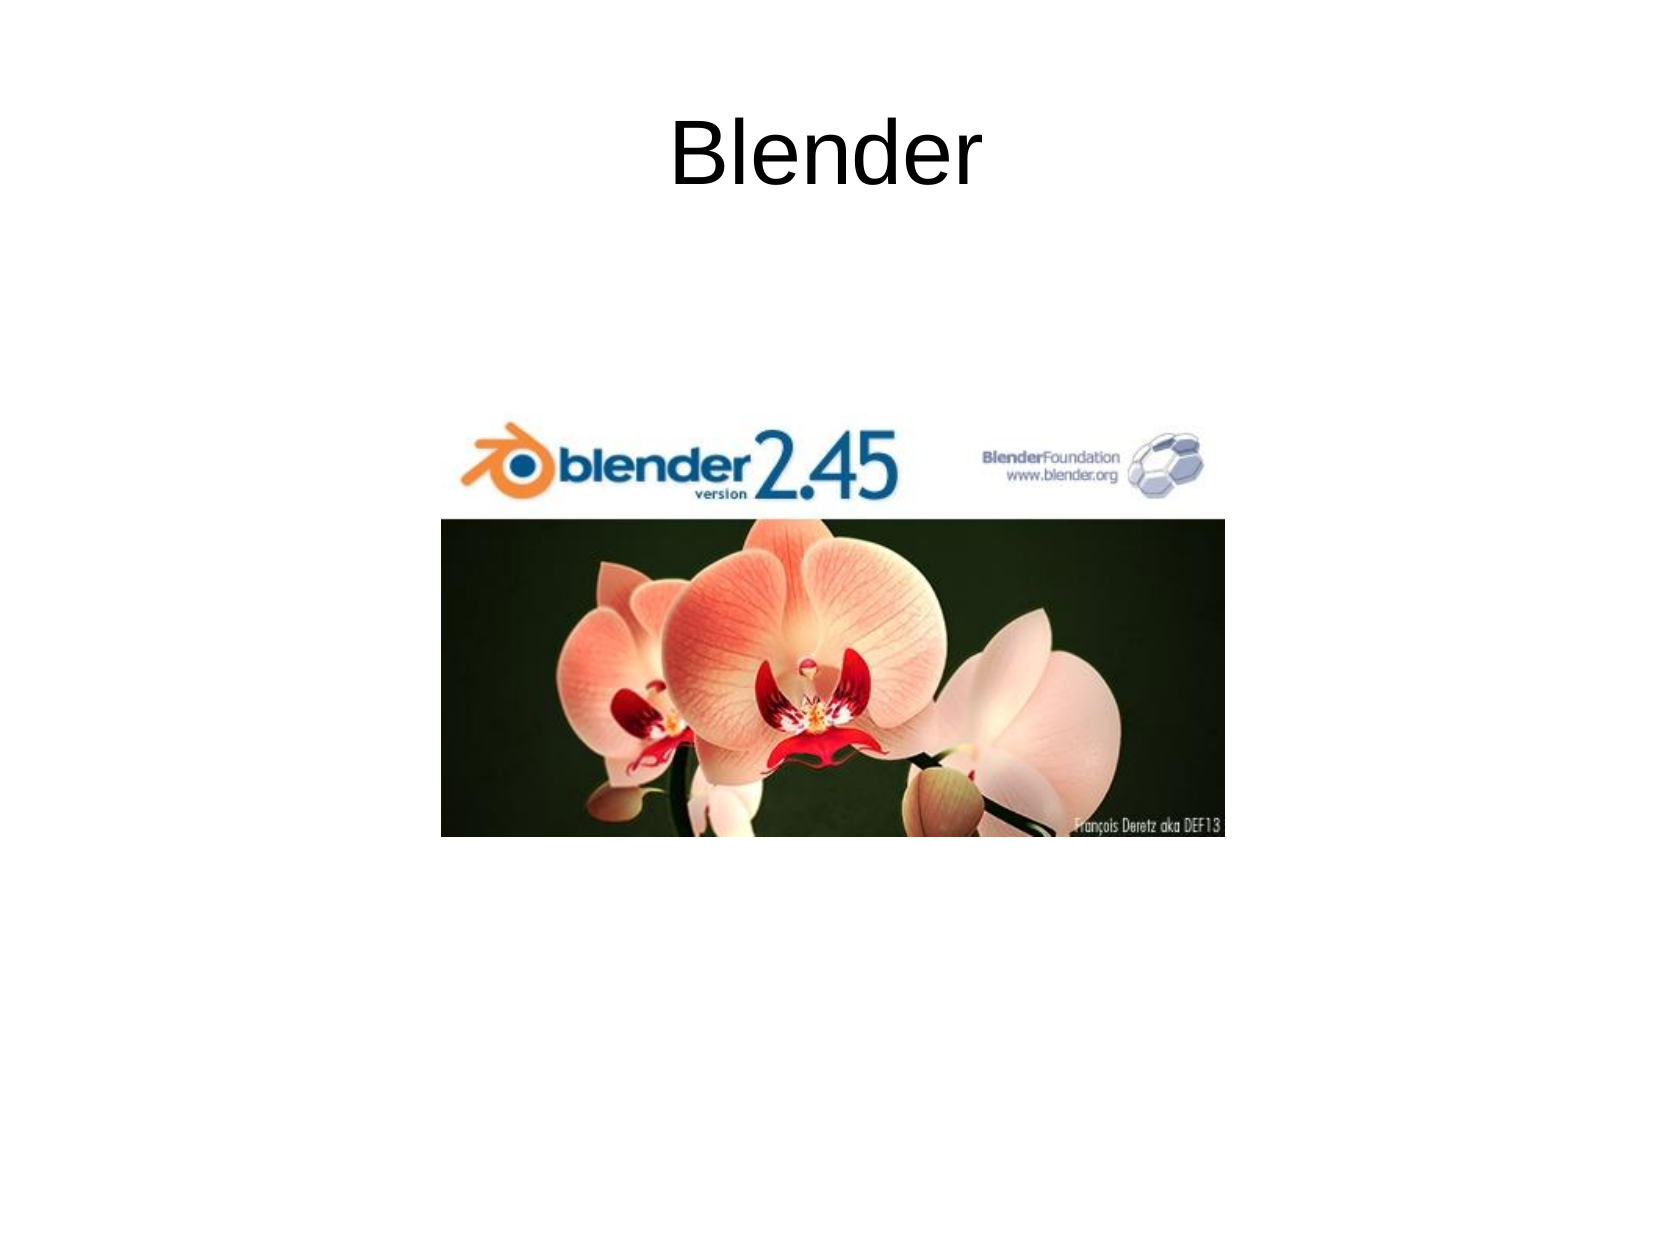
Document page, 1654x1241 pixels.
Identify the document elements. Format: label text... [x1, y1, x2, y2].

picture [441, 413, 1225, 837]
title Blender [82, 49, 1571, 257]
